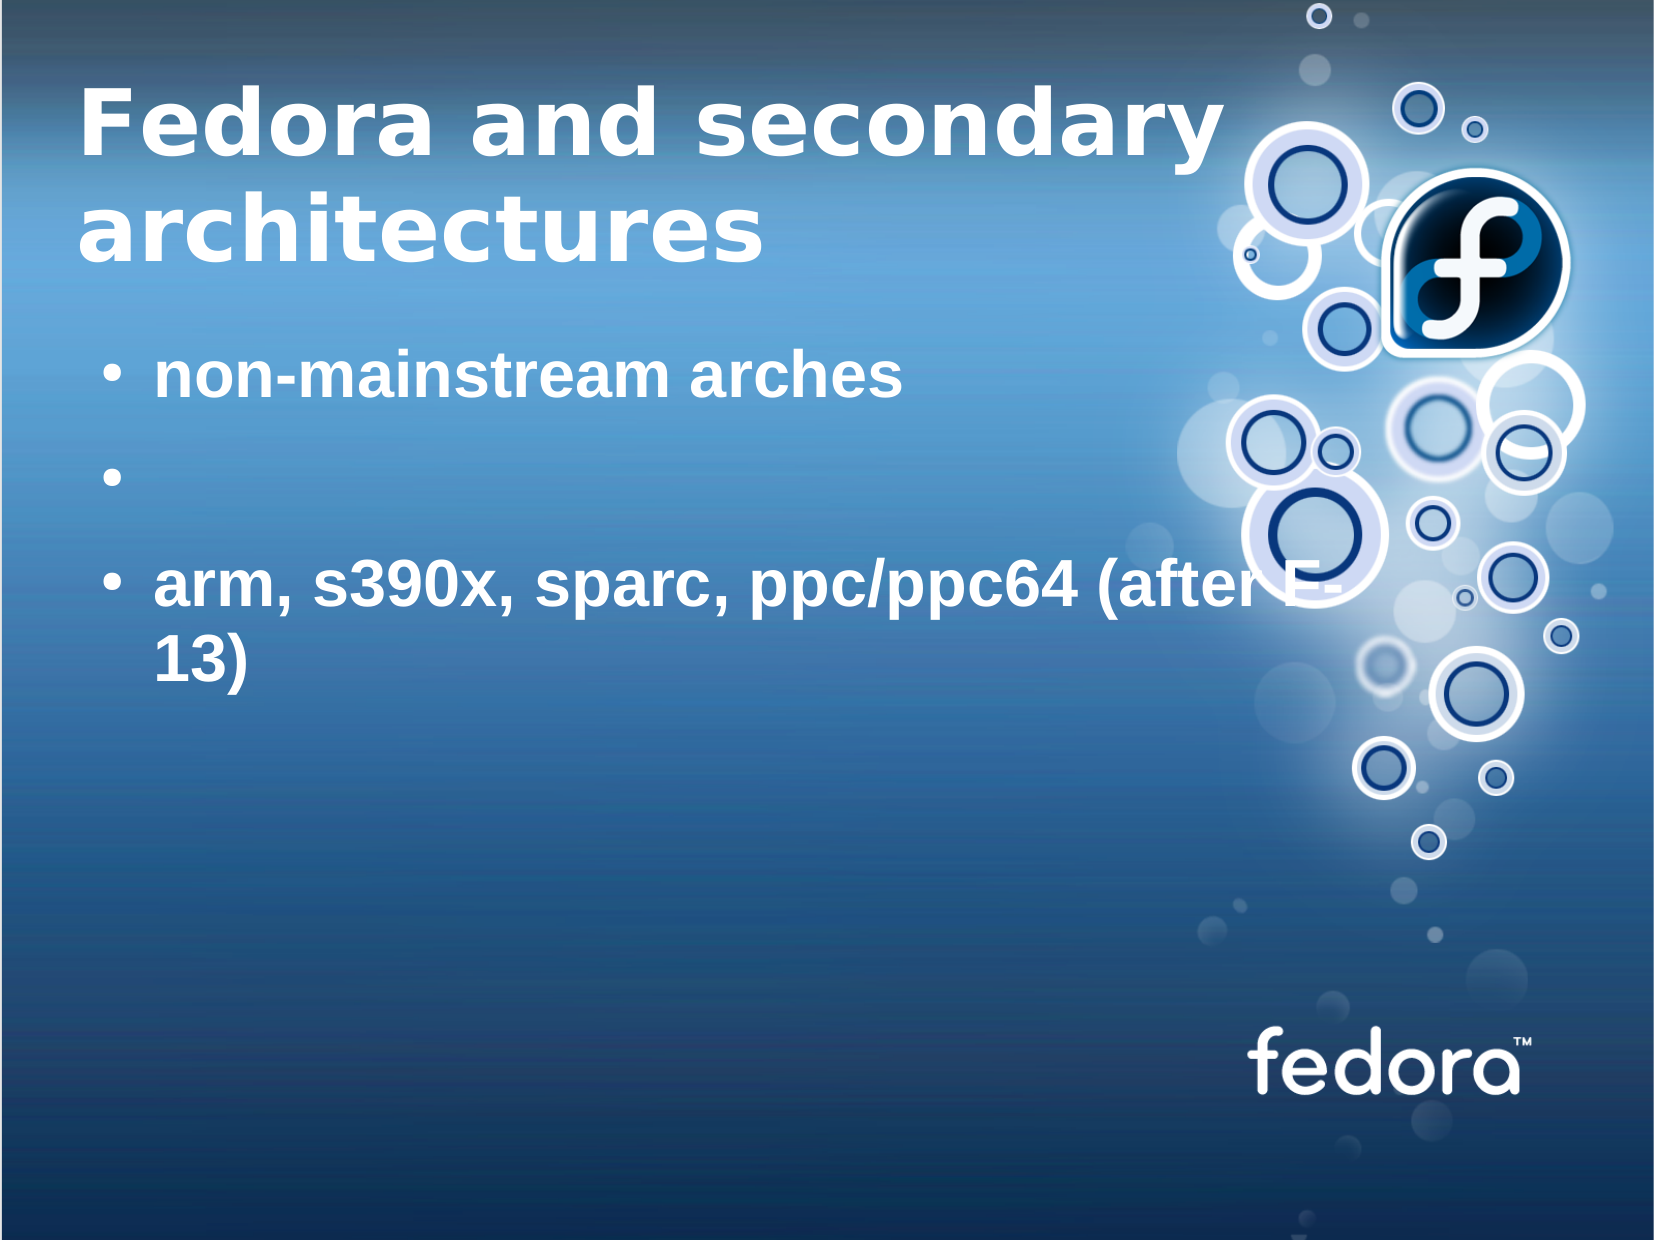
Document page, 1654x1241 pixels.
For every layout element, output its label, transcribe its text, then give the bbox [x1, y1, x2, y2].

list non-mainstream arches arm, s390x, sparc, ppc/ppc64 (after F-13) [82, 337, 1388, 1142]
picture [1, 0, 1654, 1240]
title Fedora and secondary architectures [76, 69, 1565, 284]
